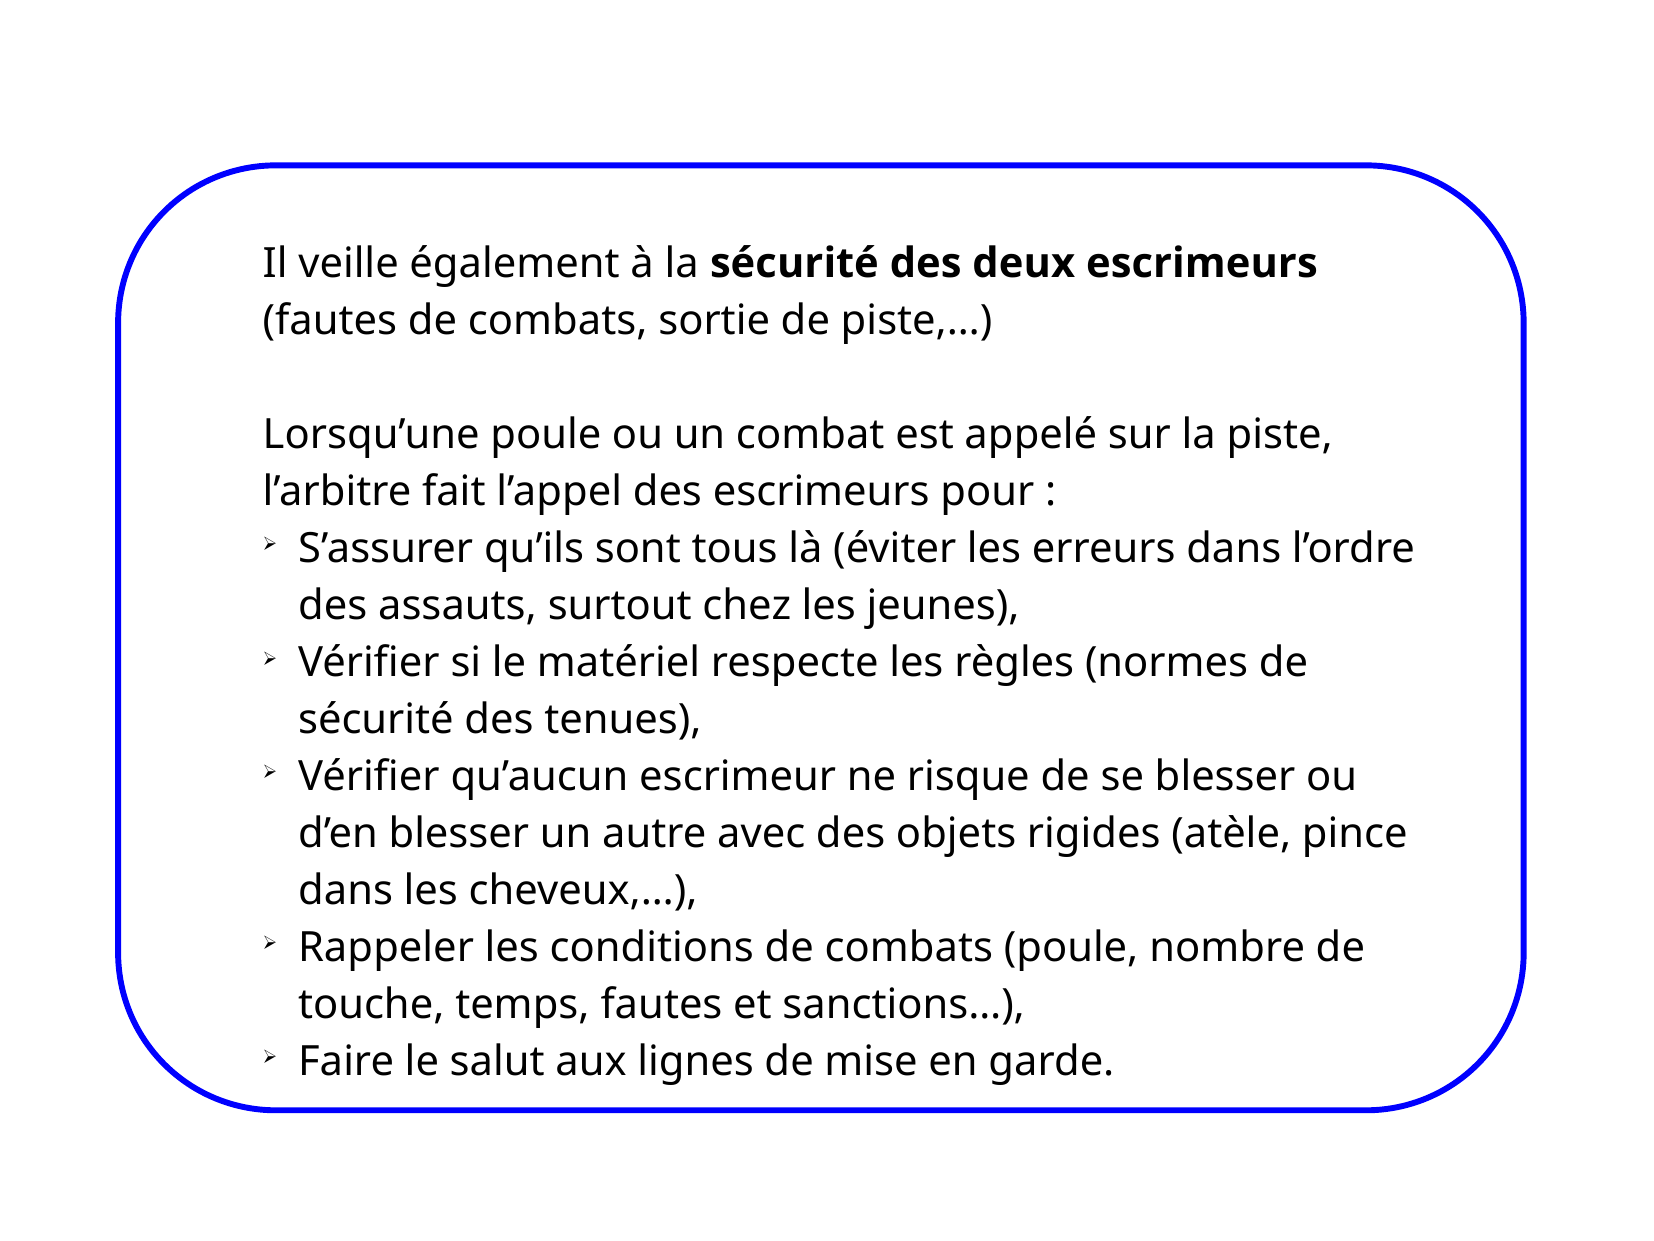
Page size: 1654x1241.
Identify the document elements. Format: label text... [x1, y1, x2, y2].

text_box [118, 165, 1524, 1111]
text_box Il veille également à la sécurité des deux escrimeurs (fautes de combats, sortie de piste,…) Lorsqu’une poule ou un combat est appelé sur la piste, l’arbitre fait l’appel des escrimeurs pour : S’assurer qu’ils sont tous là (éviter les erreurs dans l’ordre des assauts, surtout chez les jeunes), Vérifier si le matériel respecte les règles (normes de sécurité des tenues), Vérifier qu’aucun escrimeur ne risque de se blesser ou d’en blesser un autre avec des objets rigides (atèle, pince dans les cheveux,…), Rappeler les conditions de combats (poule, nombre de touche, temps, fautes et sanctions…), Faire le salut aux lignes de mise en garde. [248, 225, 1453, 1063]
